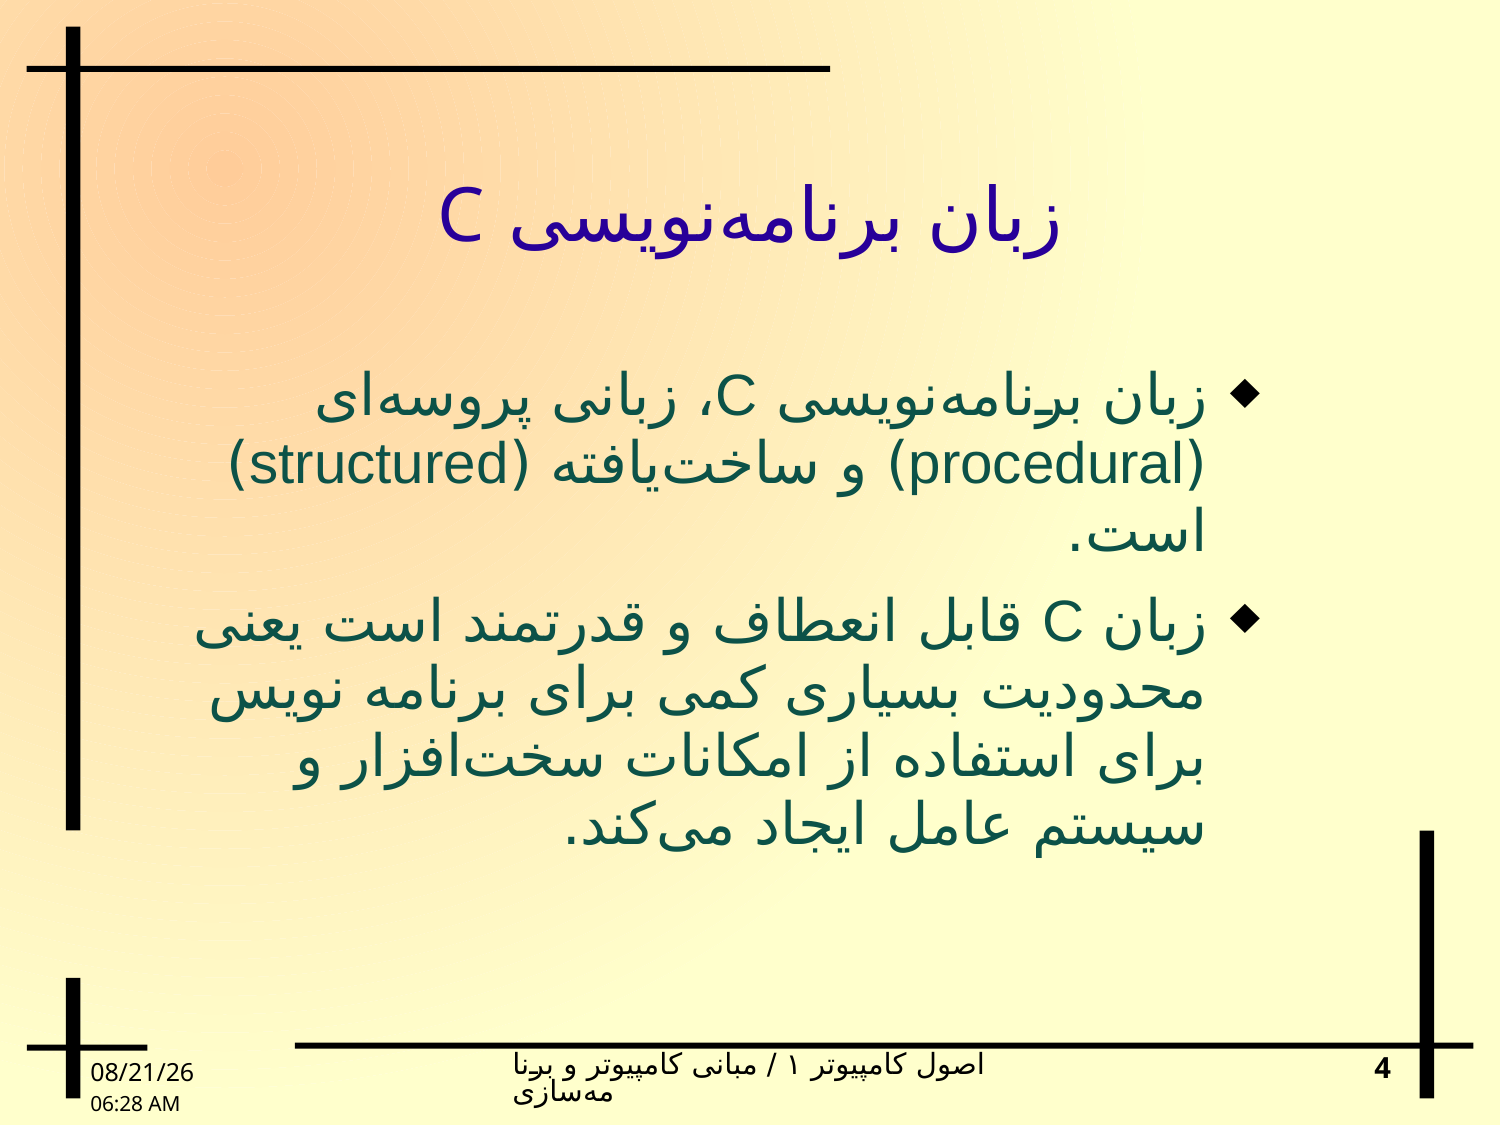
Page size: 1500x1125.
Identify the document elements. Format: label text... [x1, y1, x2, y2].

list زبان برنامه‌نویسی C، زبانی پروسه‌ای (procedural) و ساخت‌یافته (structured) است. زبان C قابل انعطاف و قدرتمند است یعنی محدودیت بسیاری کمی برای برنامه نویس برای استفاده از امکانات سخت‌افزار و سیستم عامل ایجاد می‌کند. [168, 361, 1332, 840]
title زبان برنامه‌نویسی C [109, 150, 1391, 274]
